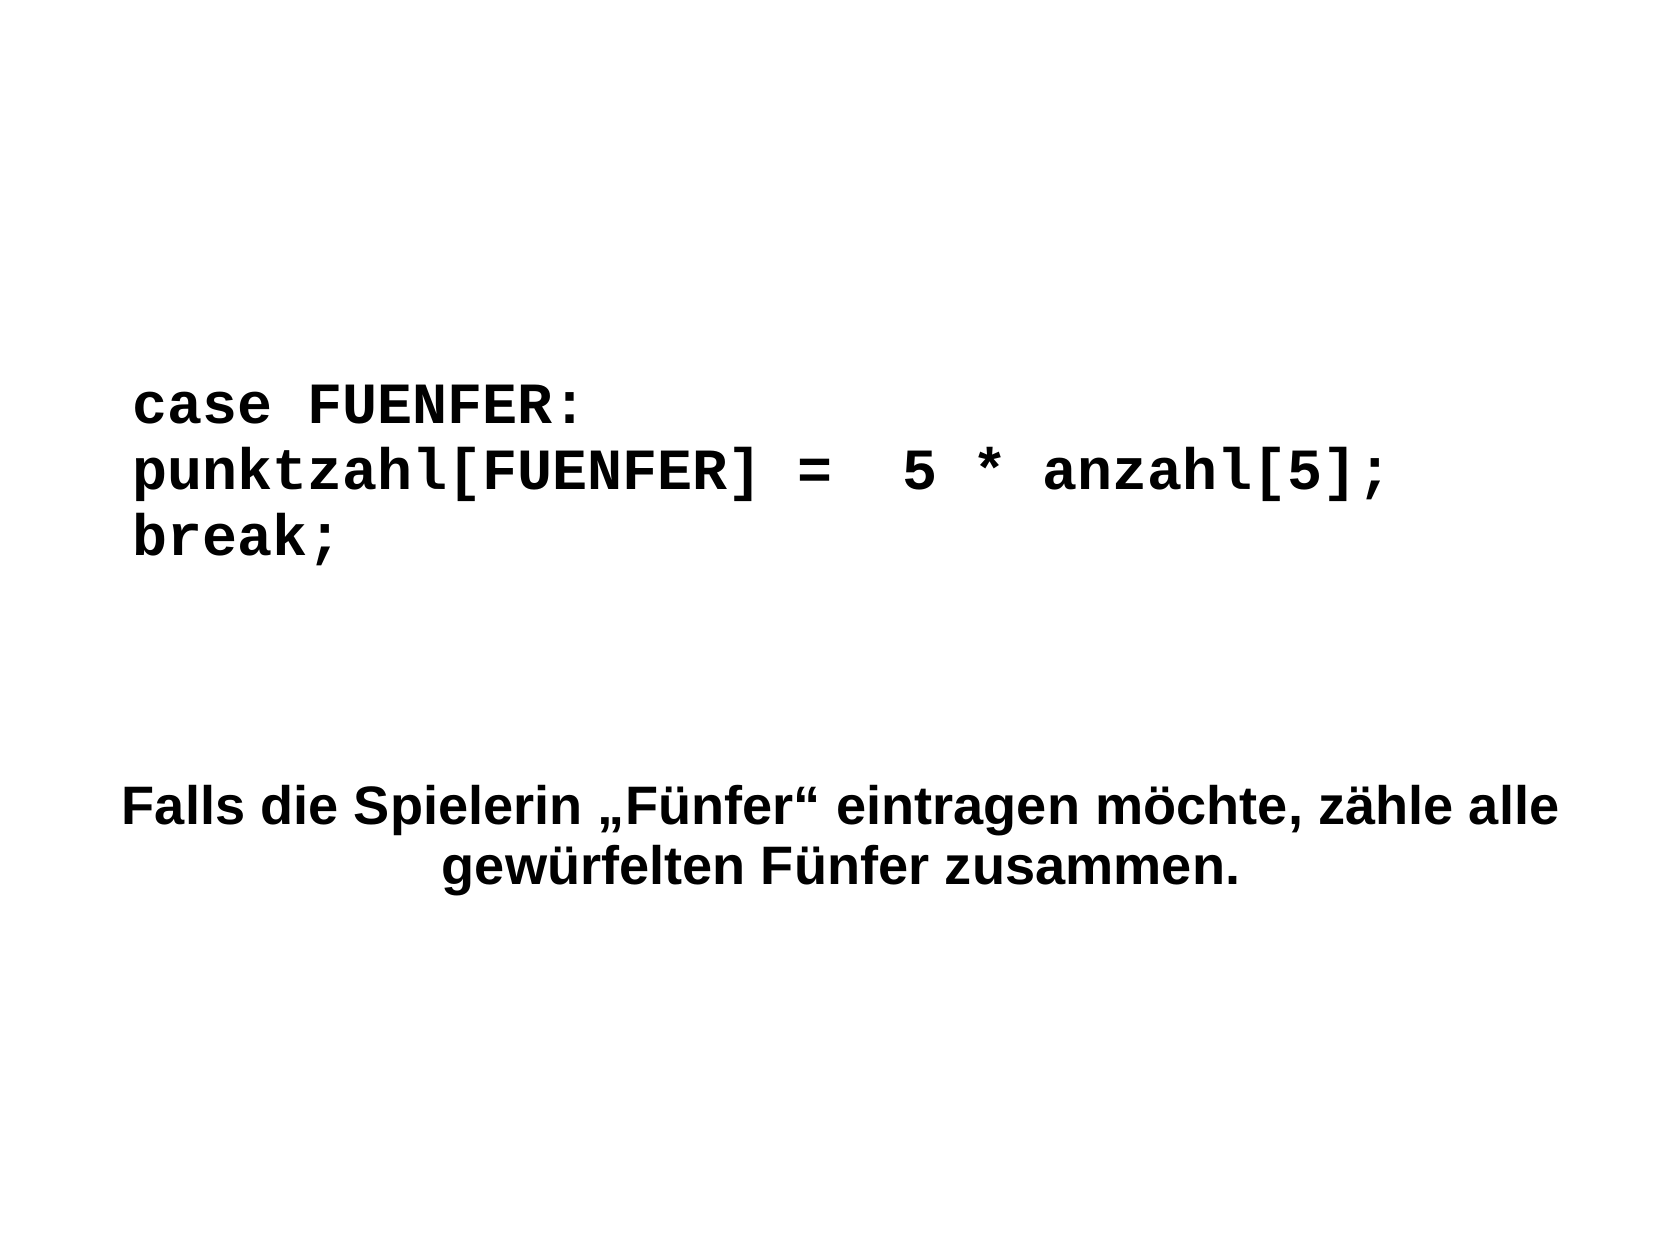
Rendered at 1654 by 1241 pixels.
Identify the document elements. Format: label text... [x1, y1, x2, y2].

text_box Falls die Spielerin „Fünfer“ eintragen möchte, zähle alle gewürfelten Fünfer zusammen. [59, 767, 1625, 907]
text_box case FUENFER: punktzahl[FUENFER] = 5 * anzahl[5]; break; [118, 367, 1595, 583]
